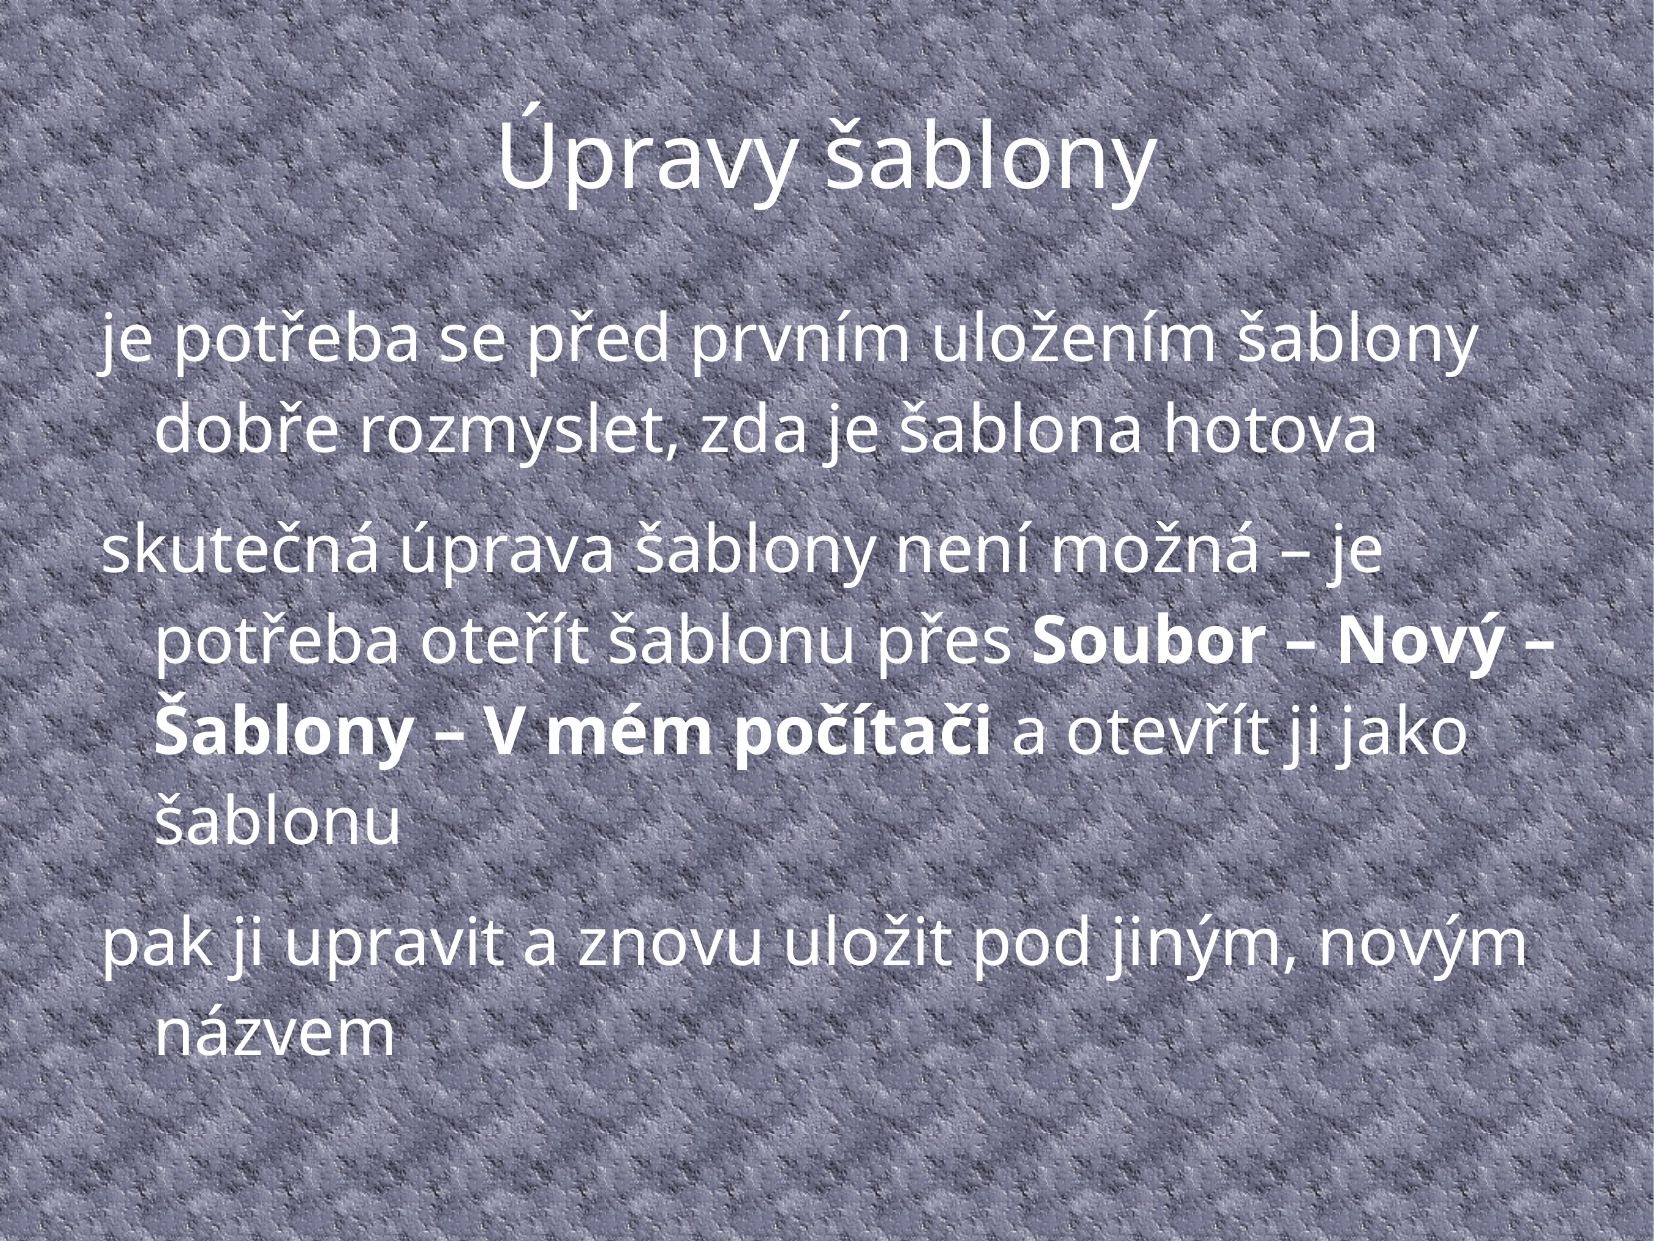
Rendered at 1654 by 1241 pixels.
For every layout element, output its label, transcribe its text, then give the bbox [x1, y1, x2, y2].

title Úpravy šablony [82, 49, 1571, 257]
list je potřeba se před prvním uložením šablony dobře rozmyslet, zda je šablona hotova skutečná úprava šablony není možná – je potřeba oteřít šablonu přes Soubor – Nový – Šablony – V mém počítači a otevřít ji jako šablonu pak ji upravit a znovu uložit pod jiným, novým názvem [82, 290, 1571, 1109]
picture [0, 0, 1654, 1241]
